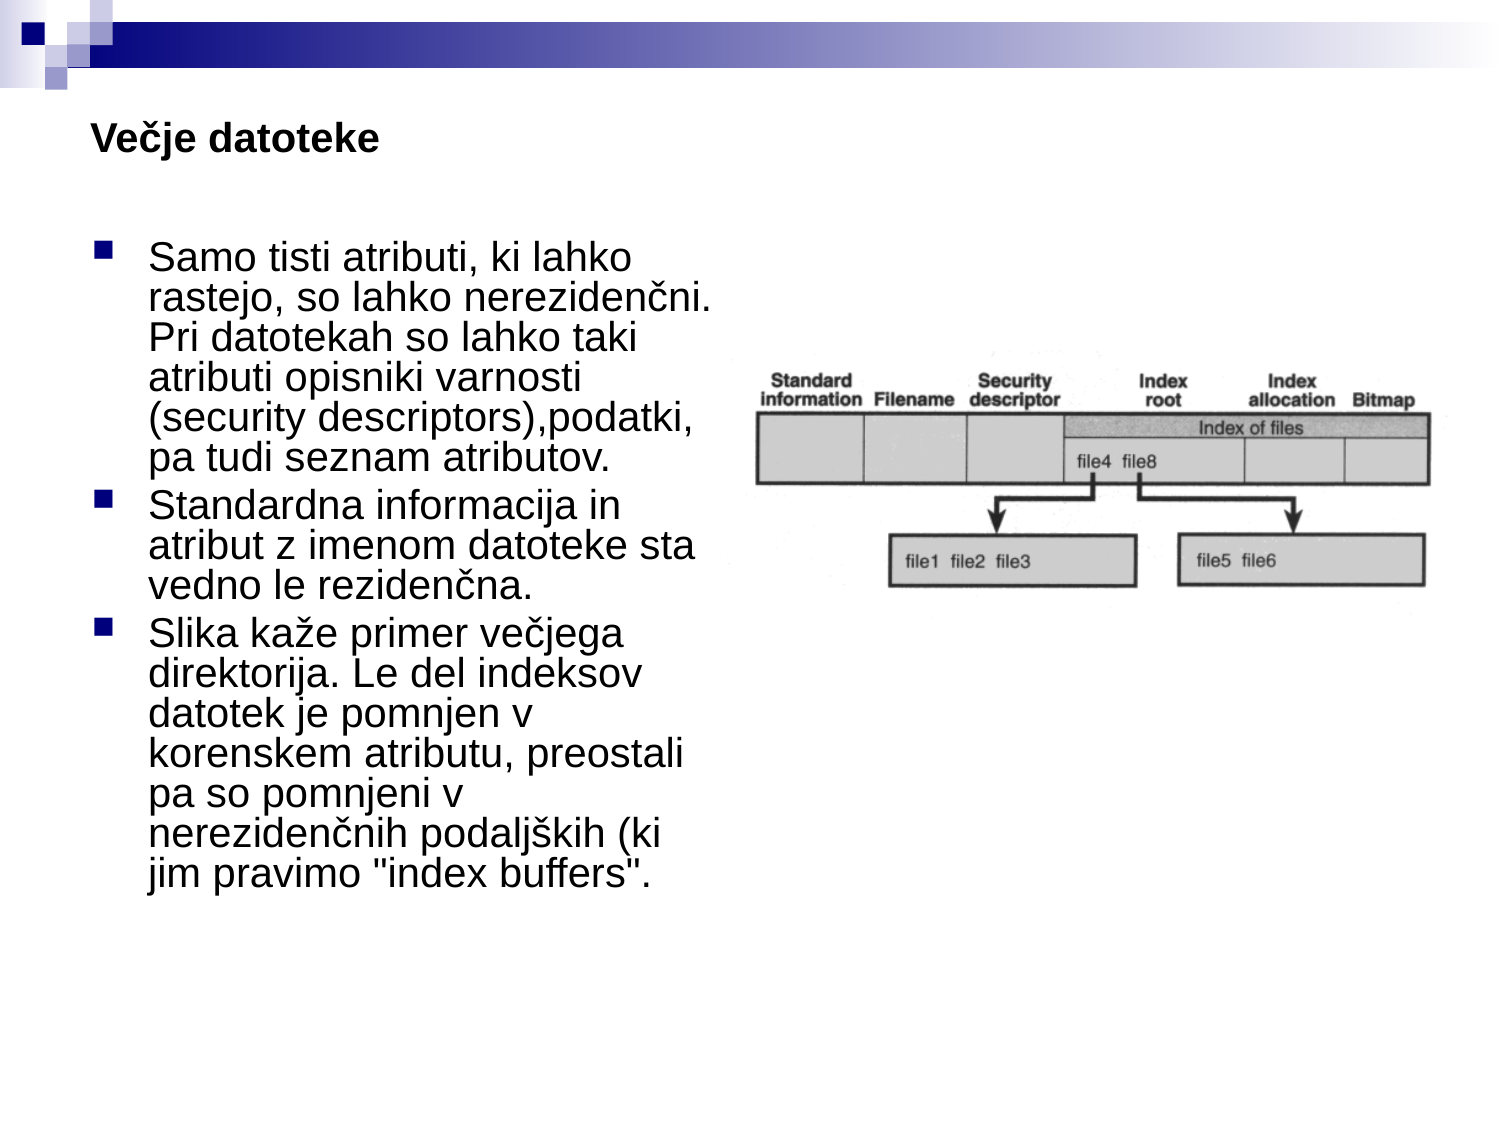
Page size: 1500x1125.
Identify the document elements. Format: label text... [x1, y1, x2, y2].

picture [726, 349, 1464, 620]
title Večje datoteke [75, 75, 1425, 197]
list Samo tisti atributi, ki lahko rastejo, so lahko nerezidenčni. Pri datotekah so lahko taki atributi opisniki varnosti (security descriptors),podatki, pa tudi seznam atributov. Standardna informacija in atribut z imenom datoteke sta vedno le rezidenčna. Slika kaže primer večjega direktorija. Le del indeksov datotek je pomnjen v korenskem atributu, preostali pa so pomnjeni v nerezidenčnih podaljških (ki jim pravimo "index buffers". [76, 231, 740, 977]
